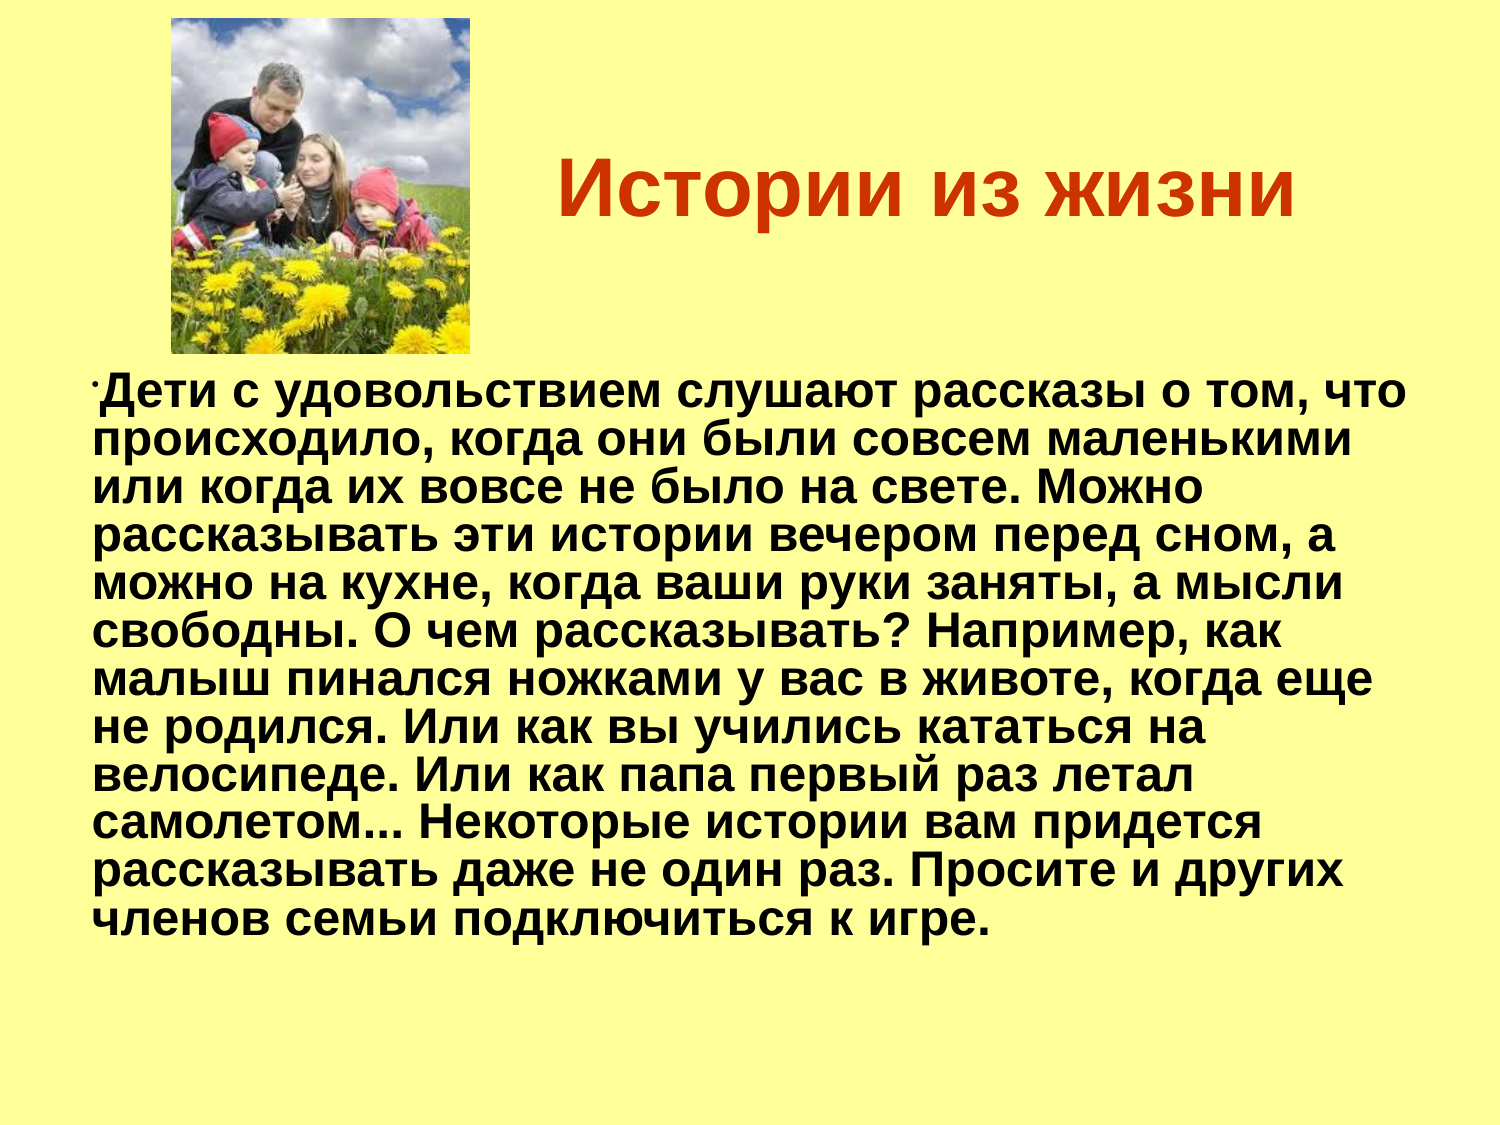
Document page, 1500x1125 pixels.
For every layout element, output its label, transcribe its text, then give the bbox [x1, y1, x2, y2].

picture [171, 19, 470, 354]
list Дети с удовольствием слушают рассказы о том, что происходило, когда они были совсем маленькими или когда их вовсе не было на свете. Можно рассказывать эти истории вечером перед сном, а можно на кухне, когда ваши руки заняты, а мысли свободны. О чем рассказывать? Например, как малыш пинался ножками у вас в животе, когда еще не родился. Или как вы учились кататься на велосипеде. Или как папа первый раз летал самолетом... Некоторые истории вам придется рассказывать даже не один раз. Просите и других членов семьи подключиться к игре. [76, 361, 1427, 1125]
title Истории из жизни [501, 125, 1354, 313]
